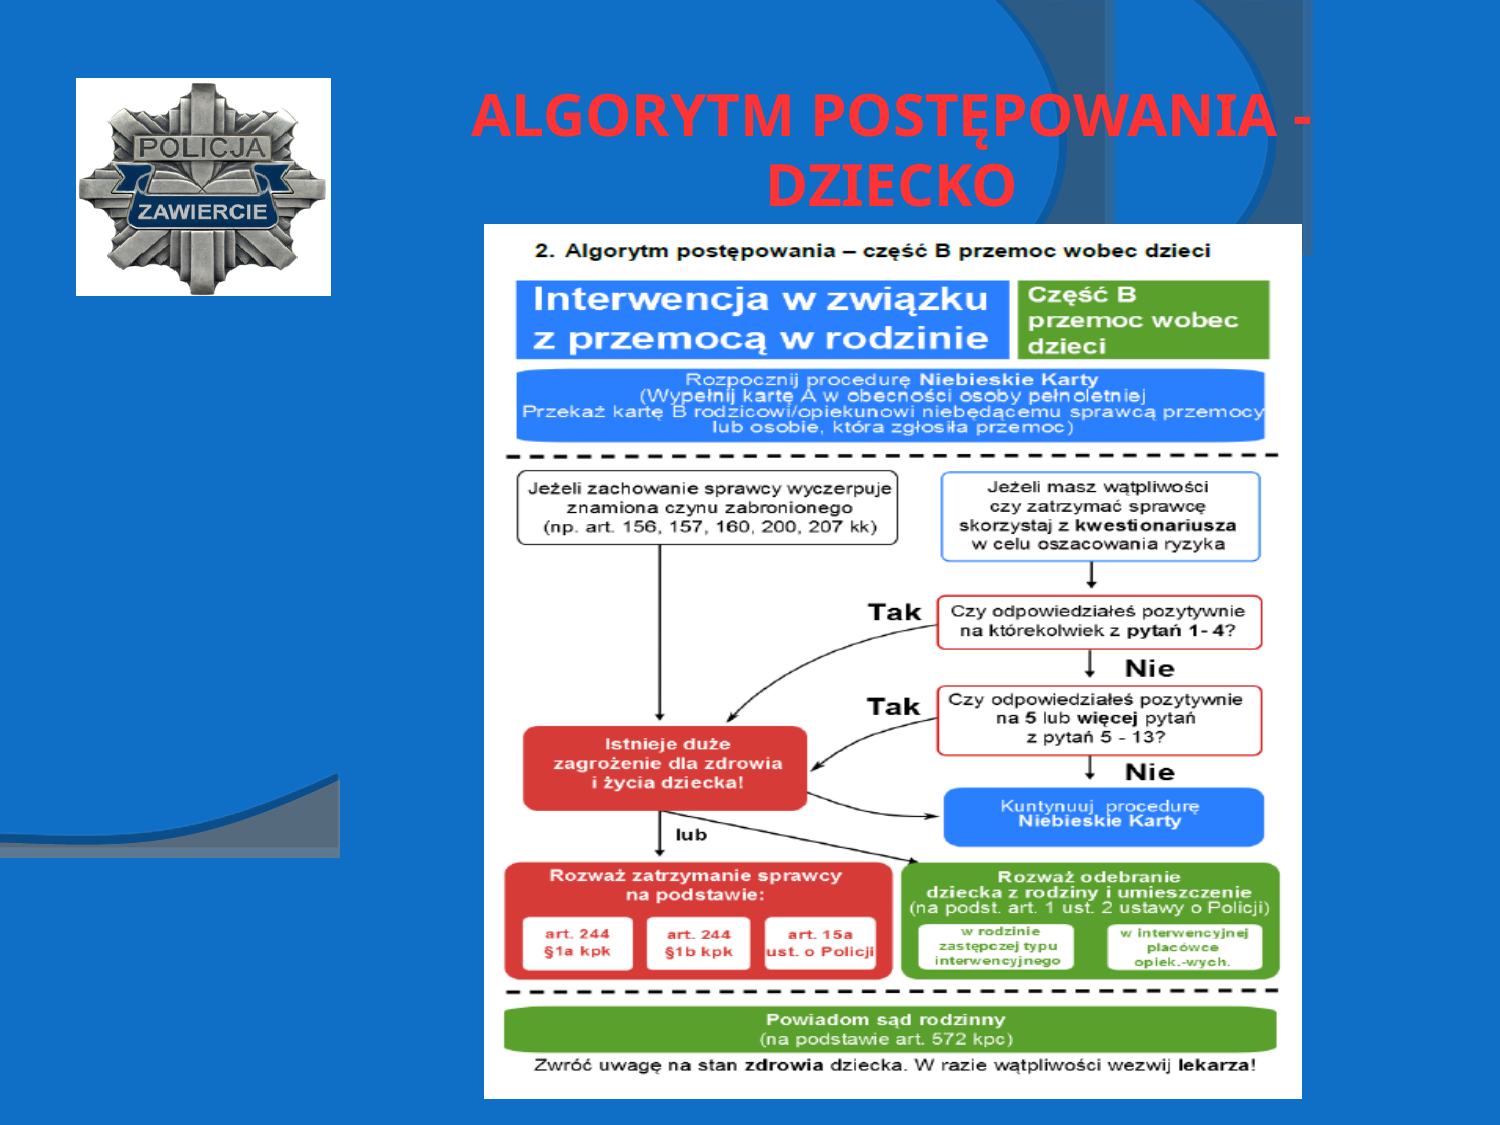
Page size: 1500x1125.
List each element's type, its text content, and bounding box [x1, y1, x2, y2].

title ALGORYTM POSTĘPOWANIA - DZIECKO [354, 70, 1430, 284]
picture [484, 224, 1302, 1099]
picture [76, 78, 331, 296]
